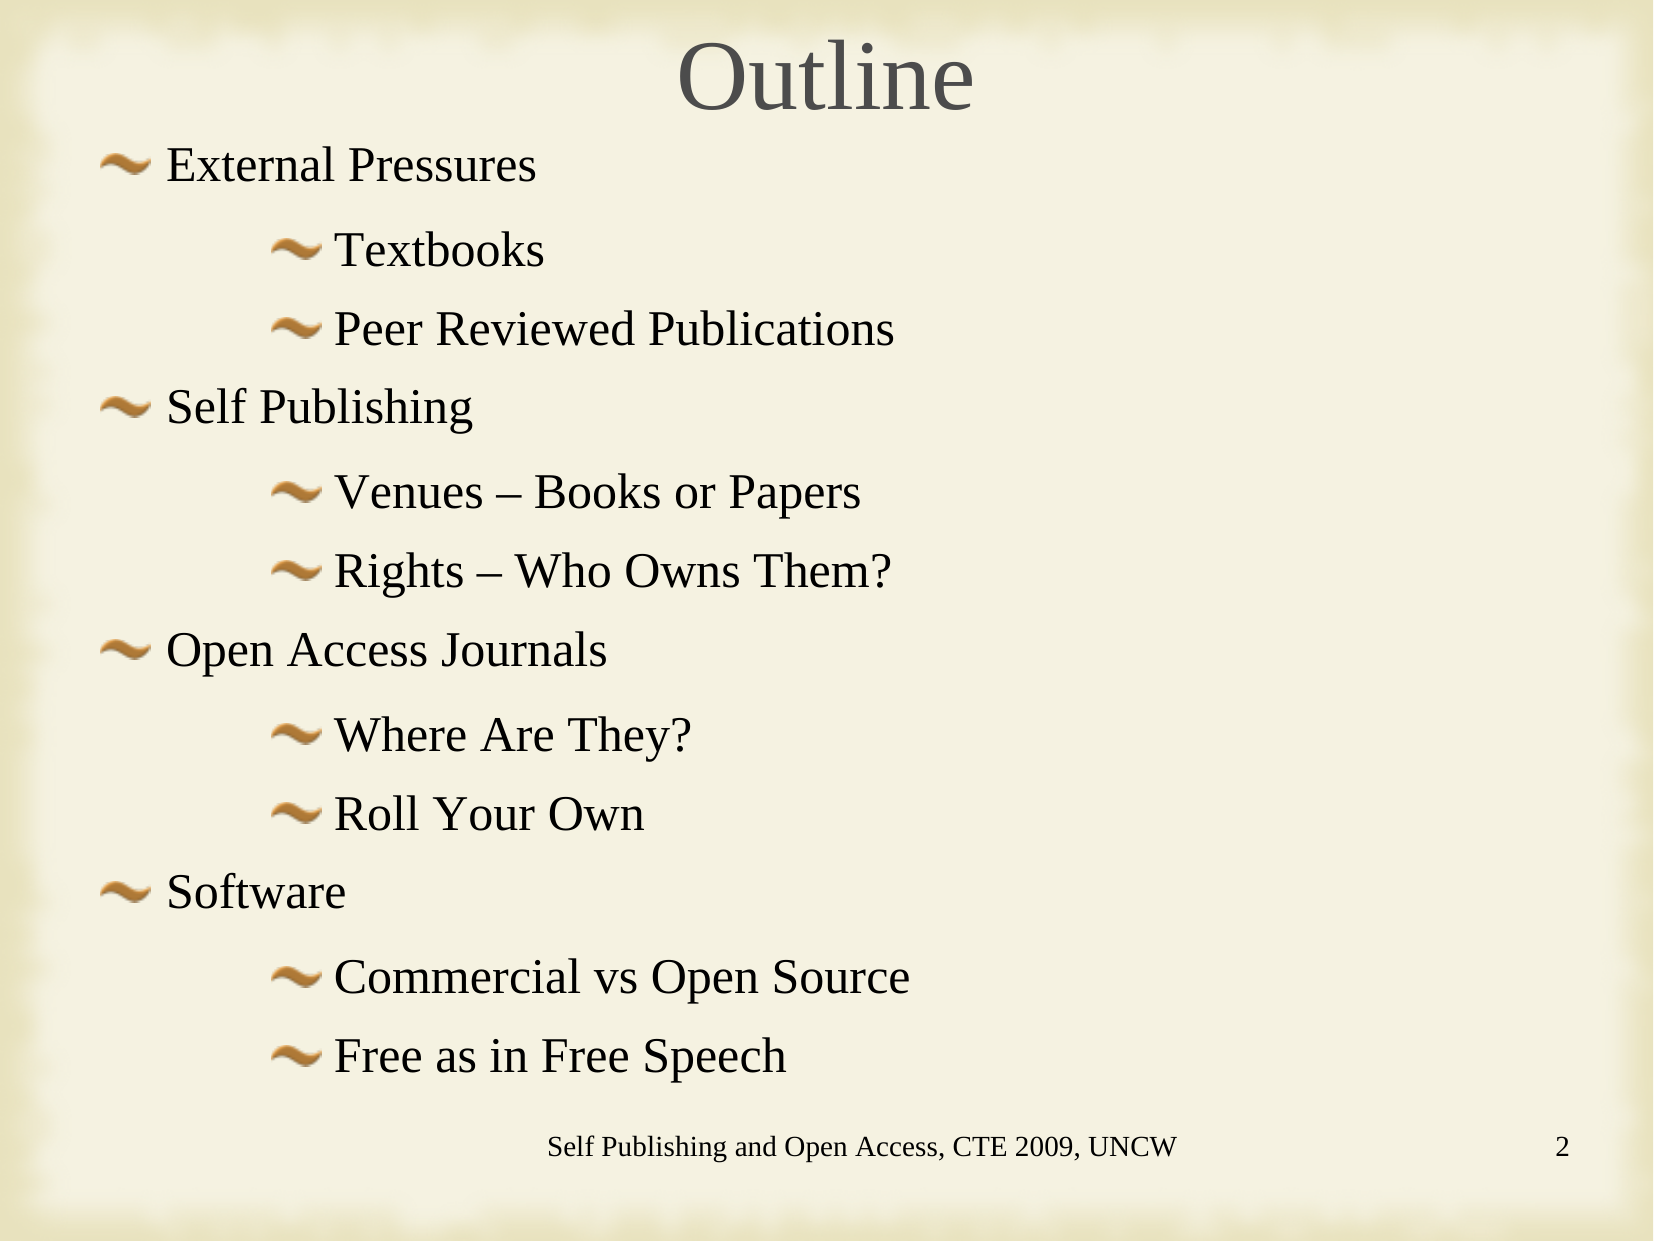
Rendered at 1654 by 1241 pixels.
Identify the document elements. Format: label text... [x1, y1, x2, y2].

title Outline [82, 20, 1571, 132]
picture [0, 0, 1654, 1241]
list External Pressures Textbooks Peer Reviewed Publications Self Publishing Venues – Books or Papers Rights – Who Owns Them? Open Access Journals Where Are They? Roll Your Own Software Commercial vs Open Source Free as in Free Speech [82, 136, 1571, 1096]
